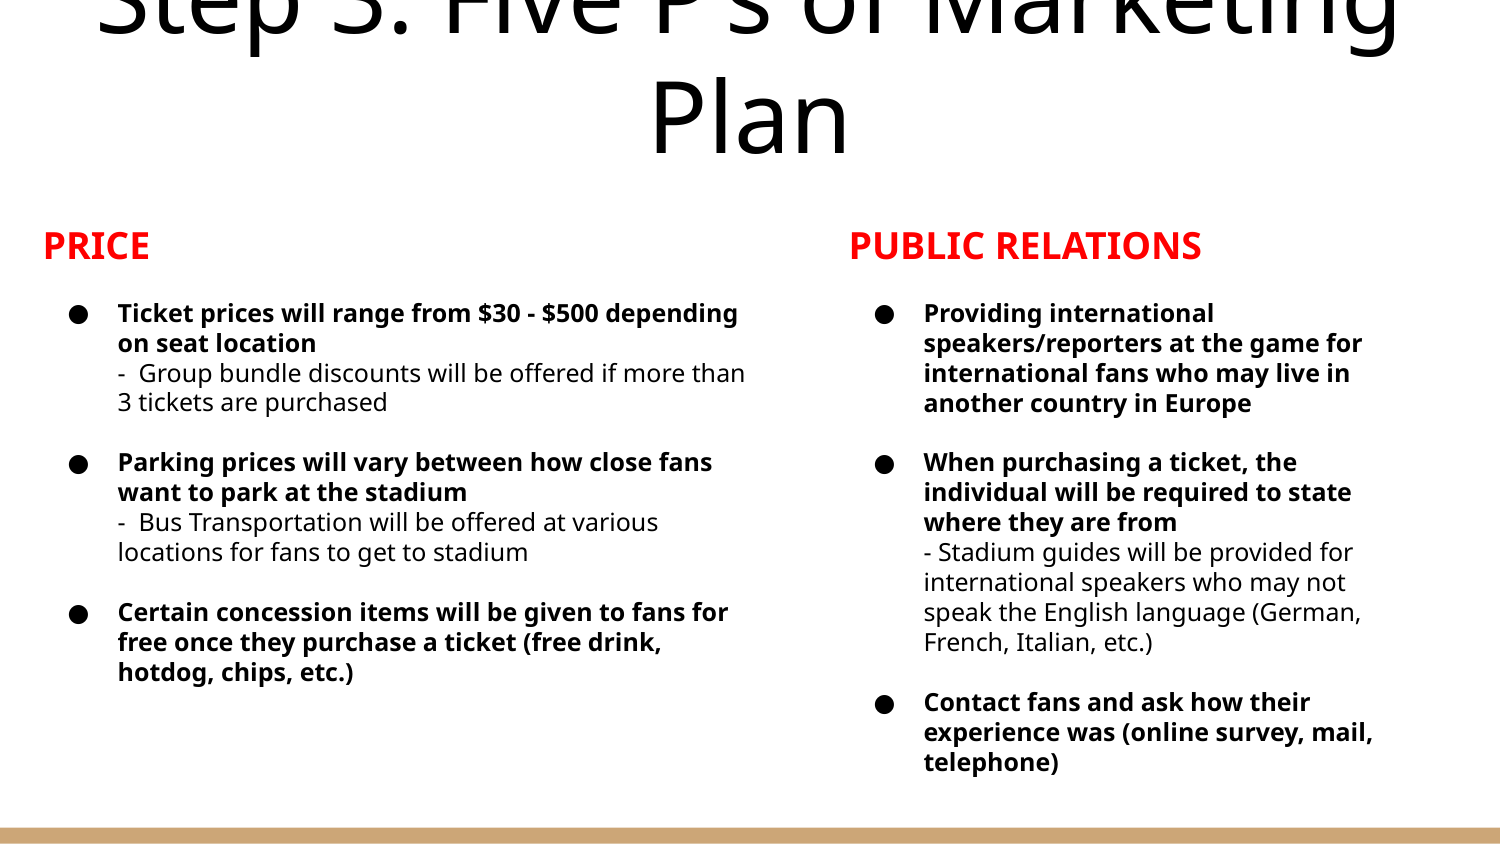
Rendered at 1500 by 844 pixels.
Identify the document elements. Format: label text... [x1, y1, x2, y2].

text_box PUBLIC RELATIONS Providing international speakers/reporters at the game for international fans who may live in another country in Europe When purchasing a ticket, the individual will be required to state where they are from - Stadium guides will be provided for international speakers who may not speak the English language (German, French, Italian, etc.) Contact fans and ask how their experience was (online survey, mail, telephone) [833, 207, 1415, 792]
text_box PRICE Ticket prices will range from $30 - $500 depending on seat location - Group bundle discounts will be offered if more than 3 tickets are purchased Parking prices will vary between how close fans want to park at the stadium - Bus Transportation will be offered at various locations for fans to get to stadium Certain concession items will be given to fans for free once they purchase a ticket (free drink, hotdog, chips, etc.) [27, 207, 777, 737]
title Step 3: Five P’s of Marketing Plan [51, 51, 1449, 189]
